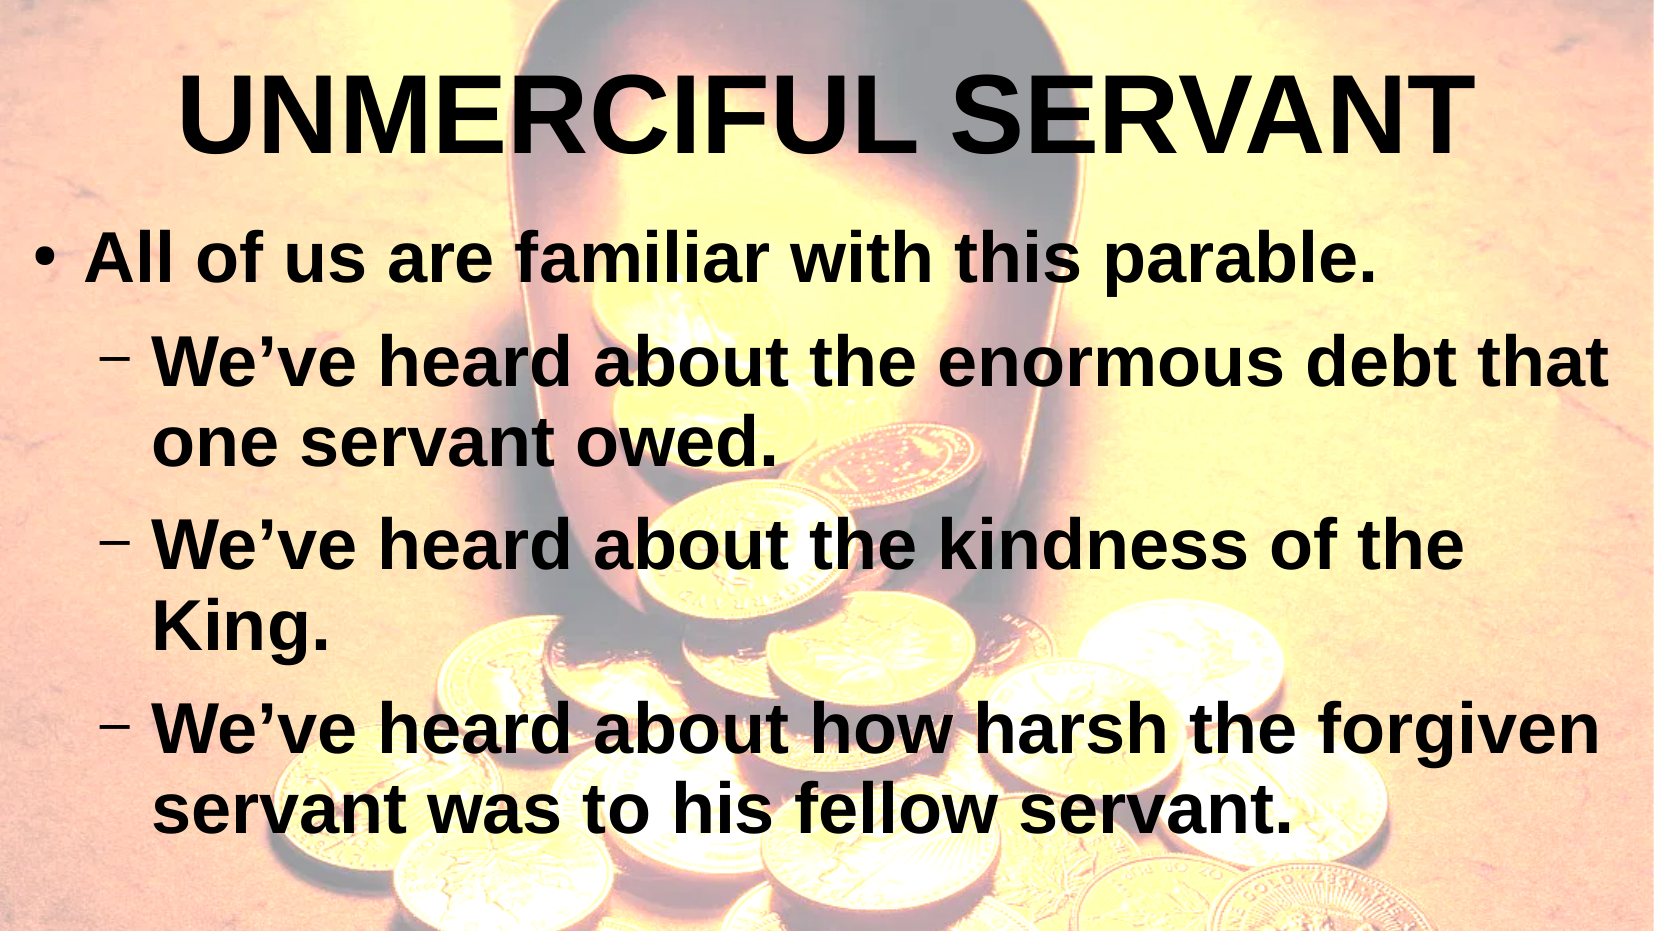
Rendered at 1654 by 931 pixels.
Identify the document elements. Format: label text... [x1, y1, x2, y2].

picture [0, 0, 1654, 931]
title UNMERCIFUL SERVANT [82, 37, 1571, 193]
list All of us are familiar with this parable. We’ve heard about the enormous debt that one servant owed. We’ve heard about the kindness of the King. We’ve heard about how harsh the forgiven servant was to his fellow servant. [15, 217, 1636, 916]
